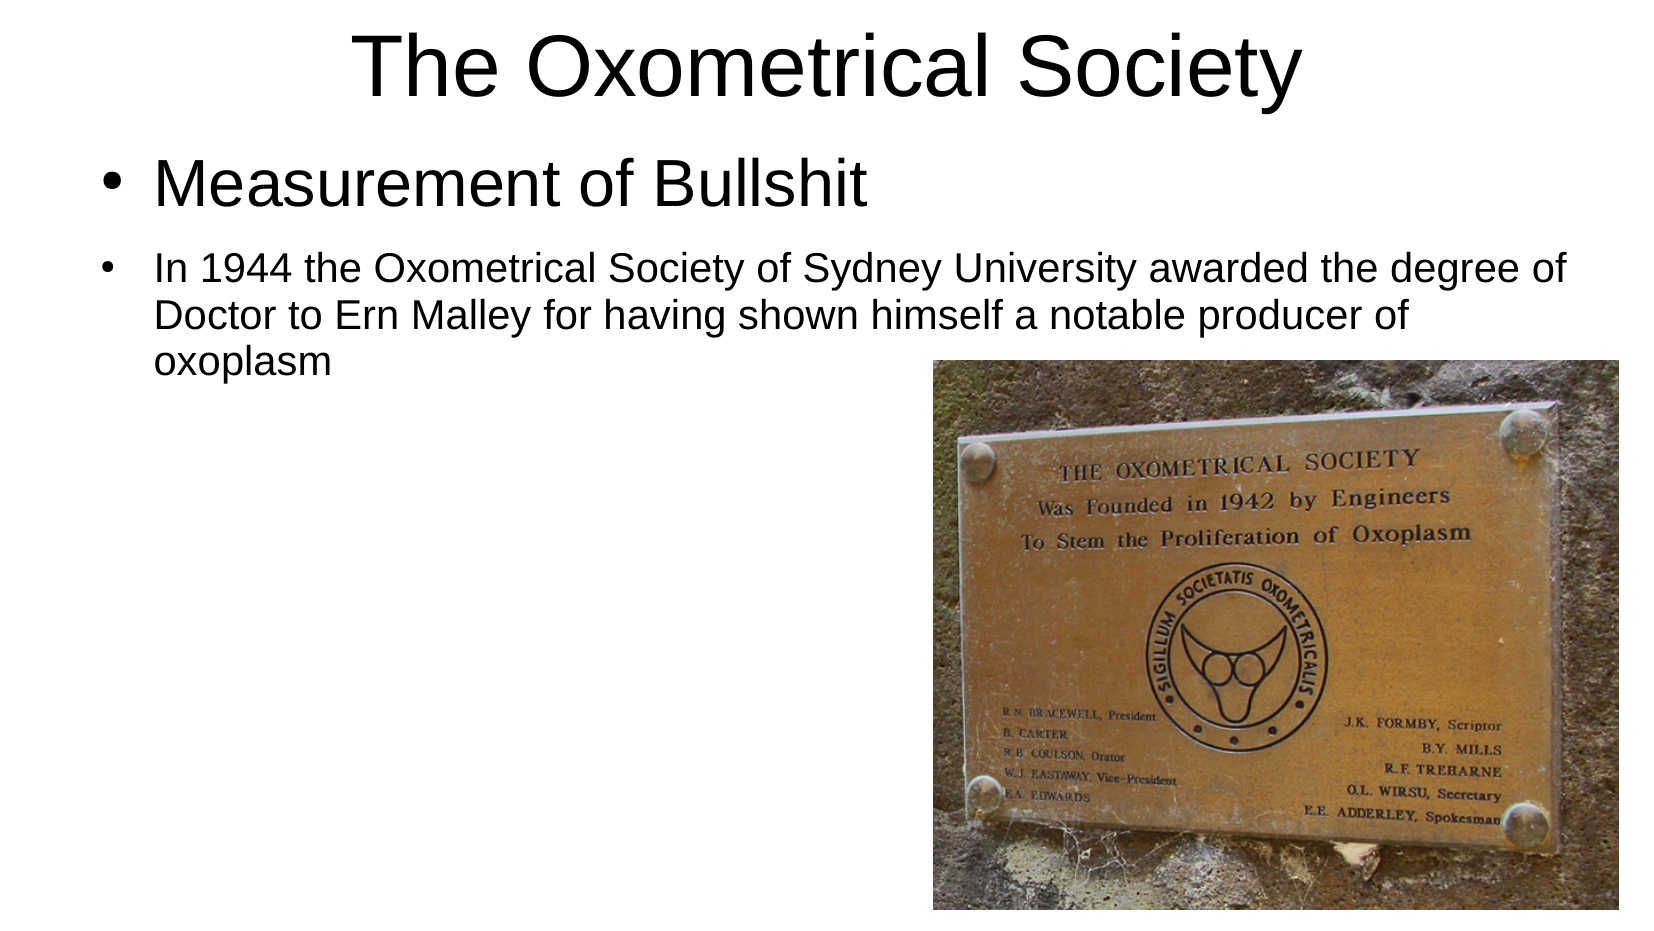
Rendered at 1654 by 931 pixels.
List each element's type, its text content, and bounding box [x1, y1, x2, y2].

title The Oxometrical Society [82, 16, 1571, 145]
list Measurement of Bullshit In 1944 the Oxometrical Society of Sydney University awarded the degree of Doctor to Ern Malley for having shown himself a notable producer of oxoplasm [82, 145, 1571, 686]
picture [933, 360, 1619, 910]
